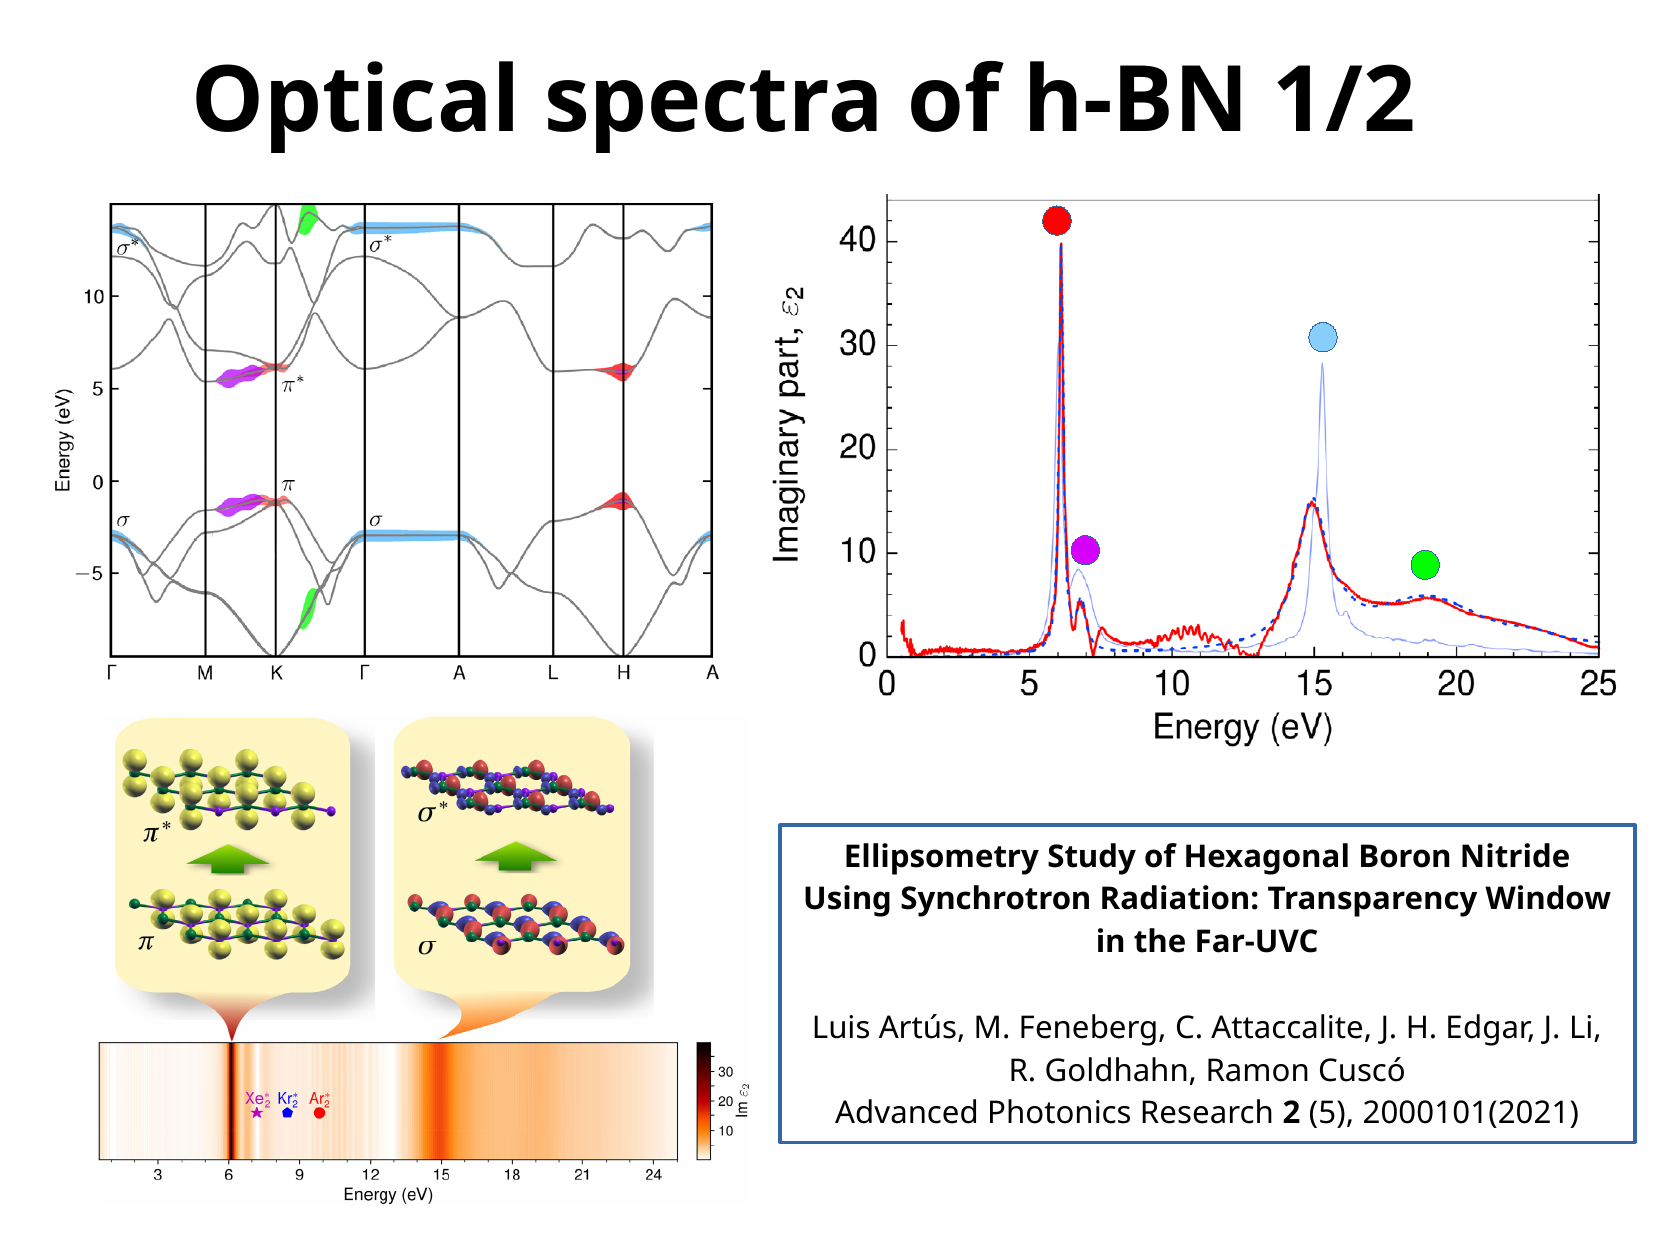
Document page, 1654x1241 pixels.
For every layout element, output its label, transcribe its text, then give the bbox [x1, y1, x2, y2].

text_box [1071, 535, 1100, 565]
title Optical spectra of h-BN 1/2 [60, 2, 1549, 190]
text_box [1411, 550, 1440, 580]
text_box [1308, 322, 1338, 352]
text_box Ellipsometry Study of Hexagonal Boron Nitride Using Synchrotron Radiation: Transparency Window in the Far‐UVC Luis Artús, M. Feneberg, C. Attaccalite, J. H. Edgar, J. Li, R. Goldhahn, Ramon Cuscó Advanced Photonics Research 2 (5), 2000101(2021) [780, 825, 1636, 1111]
text_box [1042, 205, 1072, 236]
picture [83, 194, 1630, 1214]
picture [45, 194, 736, 694]
